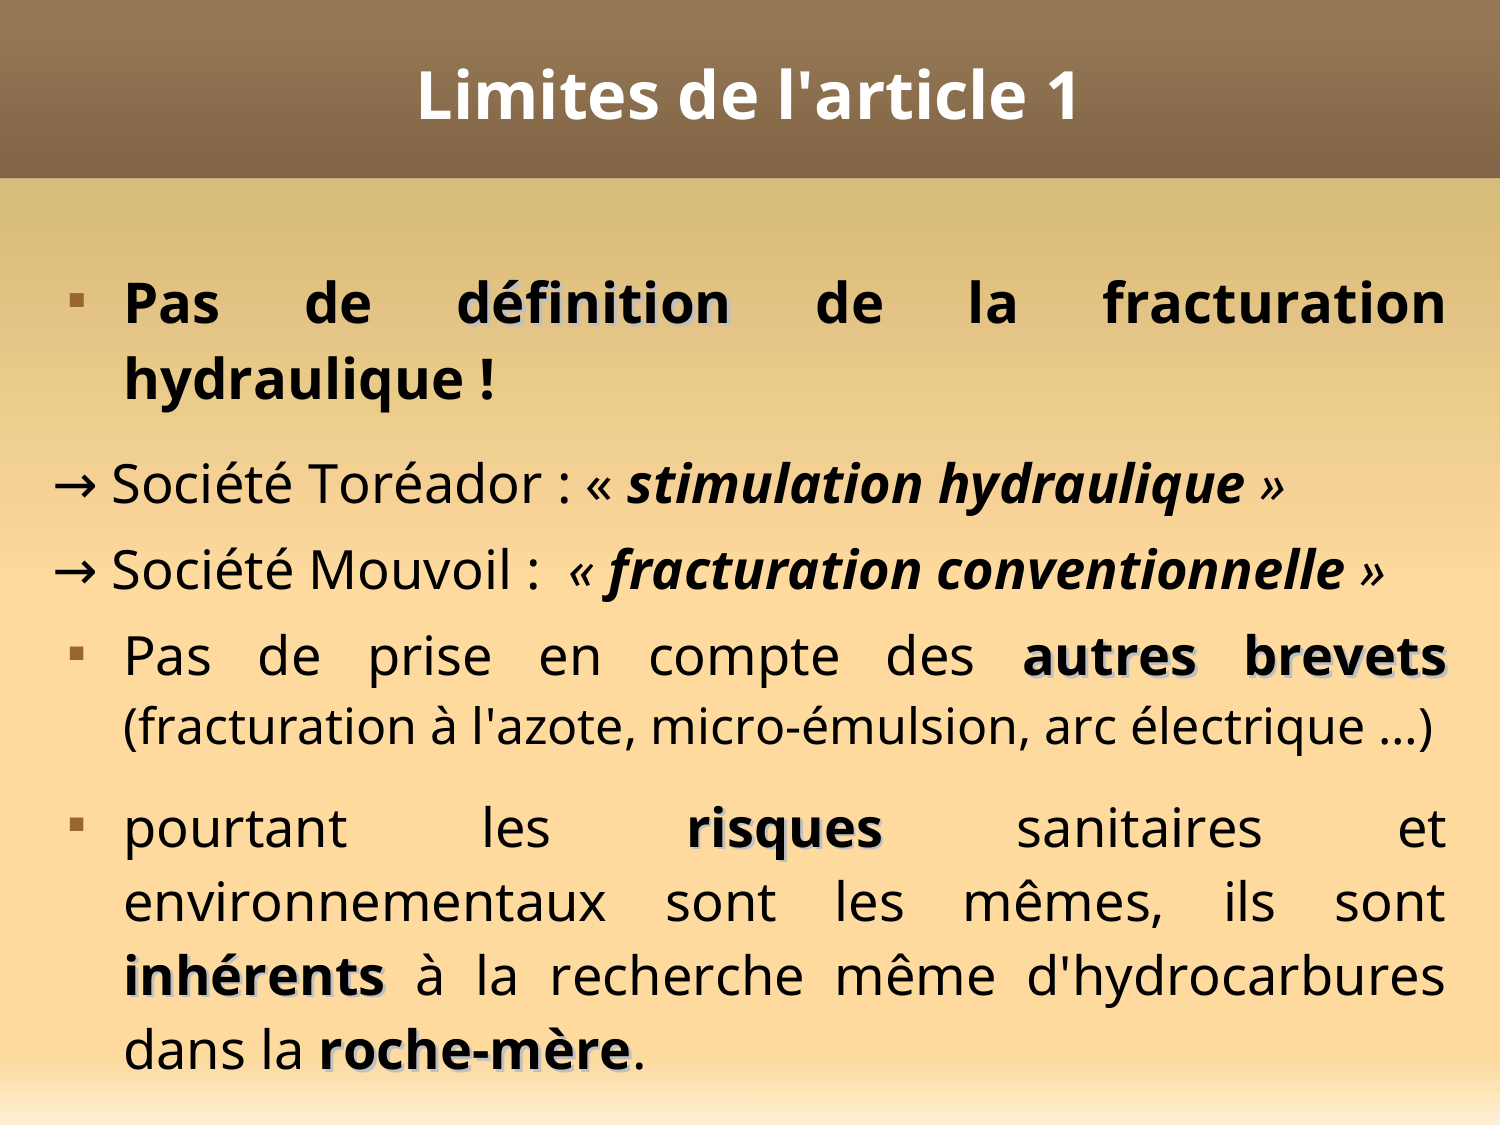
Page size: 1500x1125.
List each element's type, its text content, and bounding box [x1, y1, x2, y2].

picture [0, 188, 1500, 1125]
title Limites de l'article 1 [0, 0, 1500, 188]
list Pas de définition de la fracturation hydraulique ! → Société Toréador : « stimulation hydraulique » → Société Mouvoil : « fracturation conventionnelle » Pas de prise en compte des autres brevets (fracturation à l'azote, micro-émulsion, arc électrique …) pourtant les risques sanitaires et environnementaux sont les mêmes, ils sont inhérents à la recherche même d'hydrocarbures dans la roche-mère. [52, 263, 1448, 1067]
